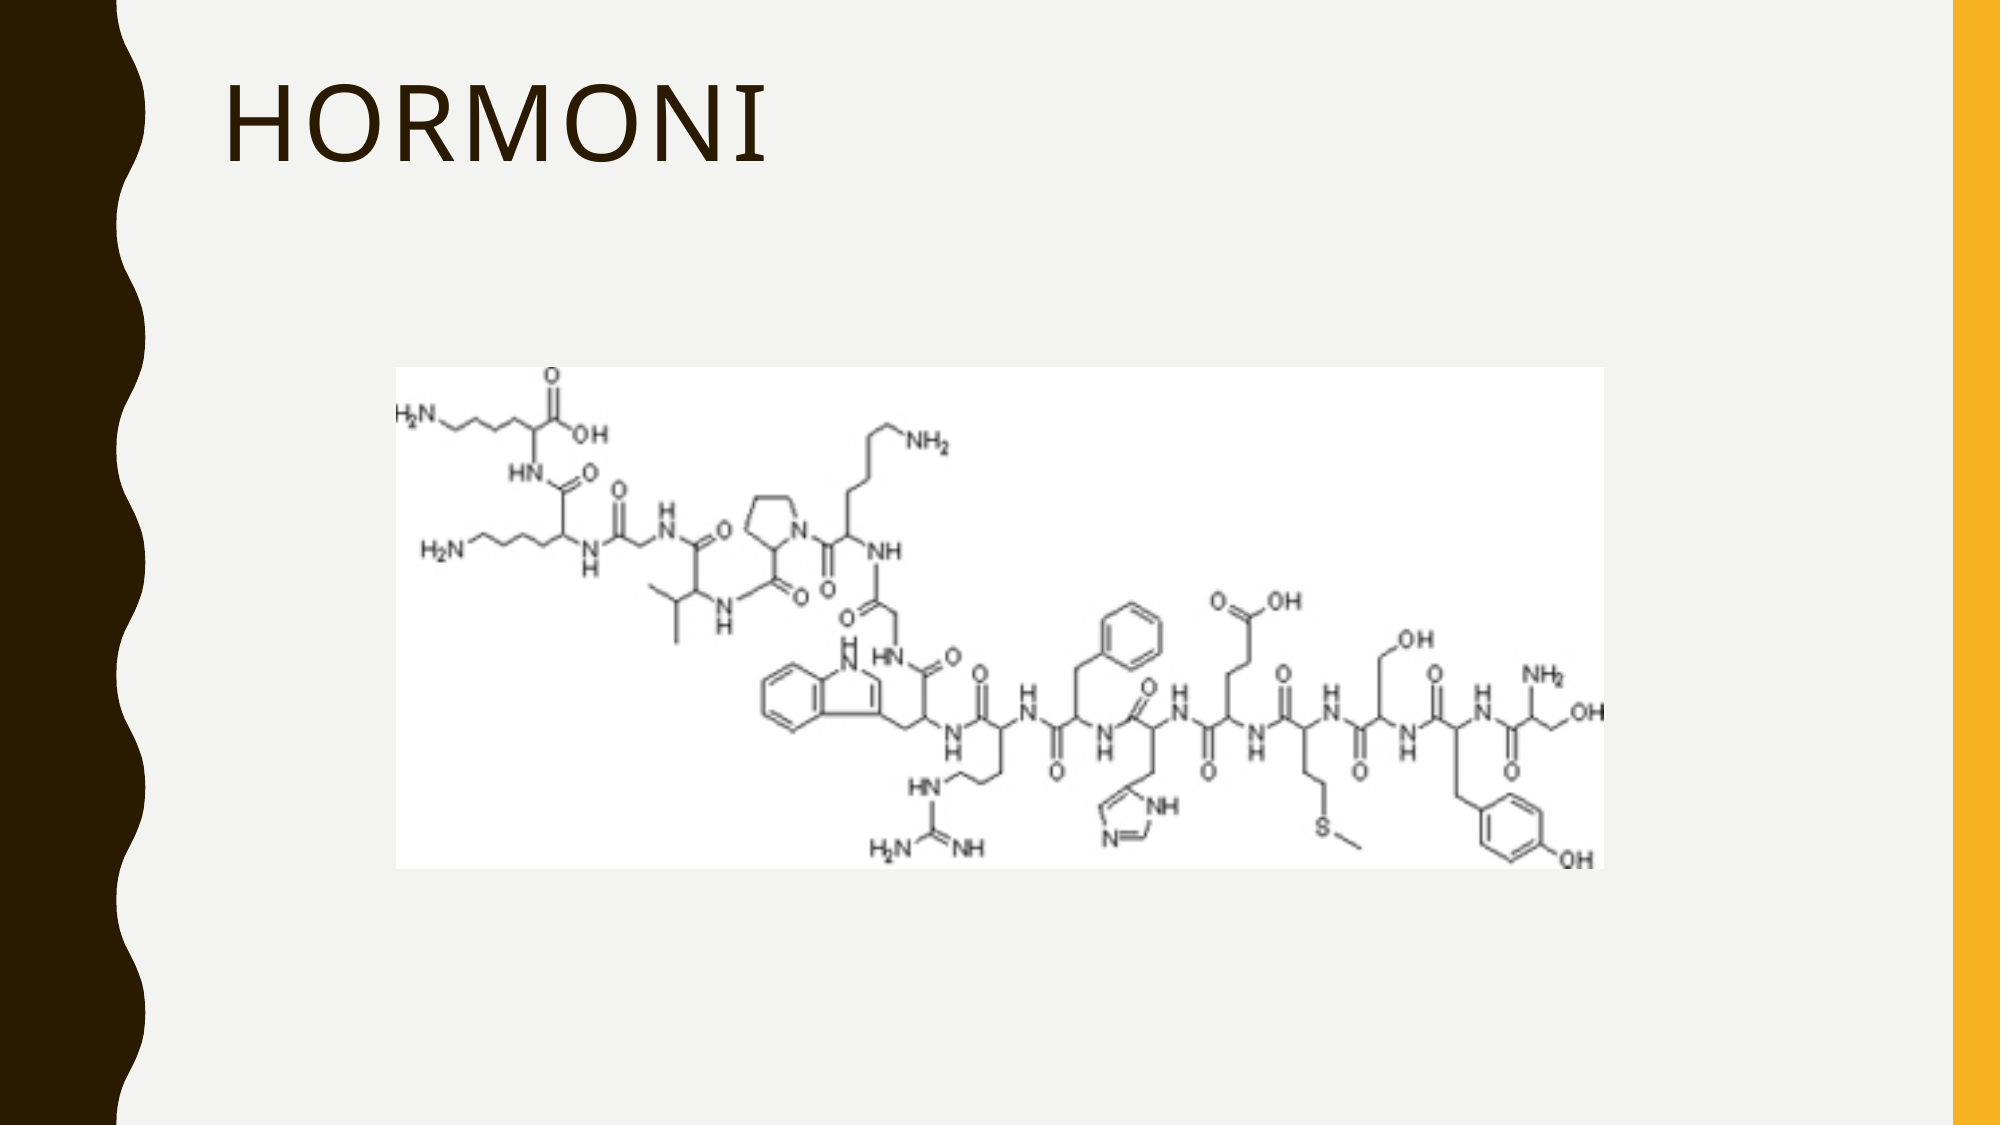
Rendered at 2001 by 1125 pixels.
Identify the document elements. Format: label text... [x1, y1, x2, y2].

title Hormoni [205, 62, 1876, 308]
picture [396, 367, 1604, 869]
